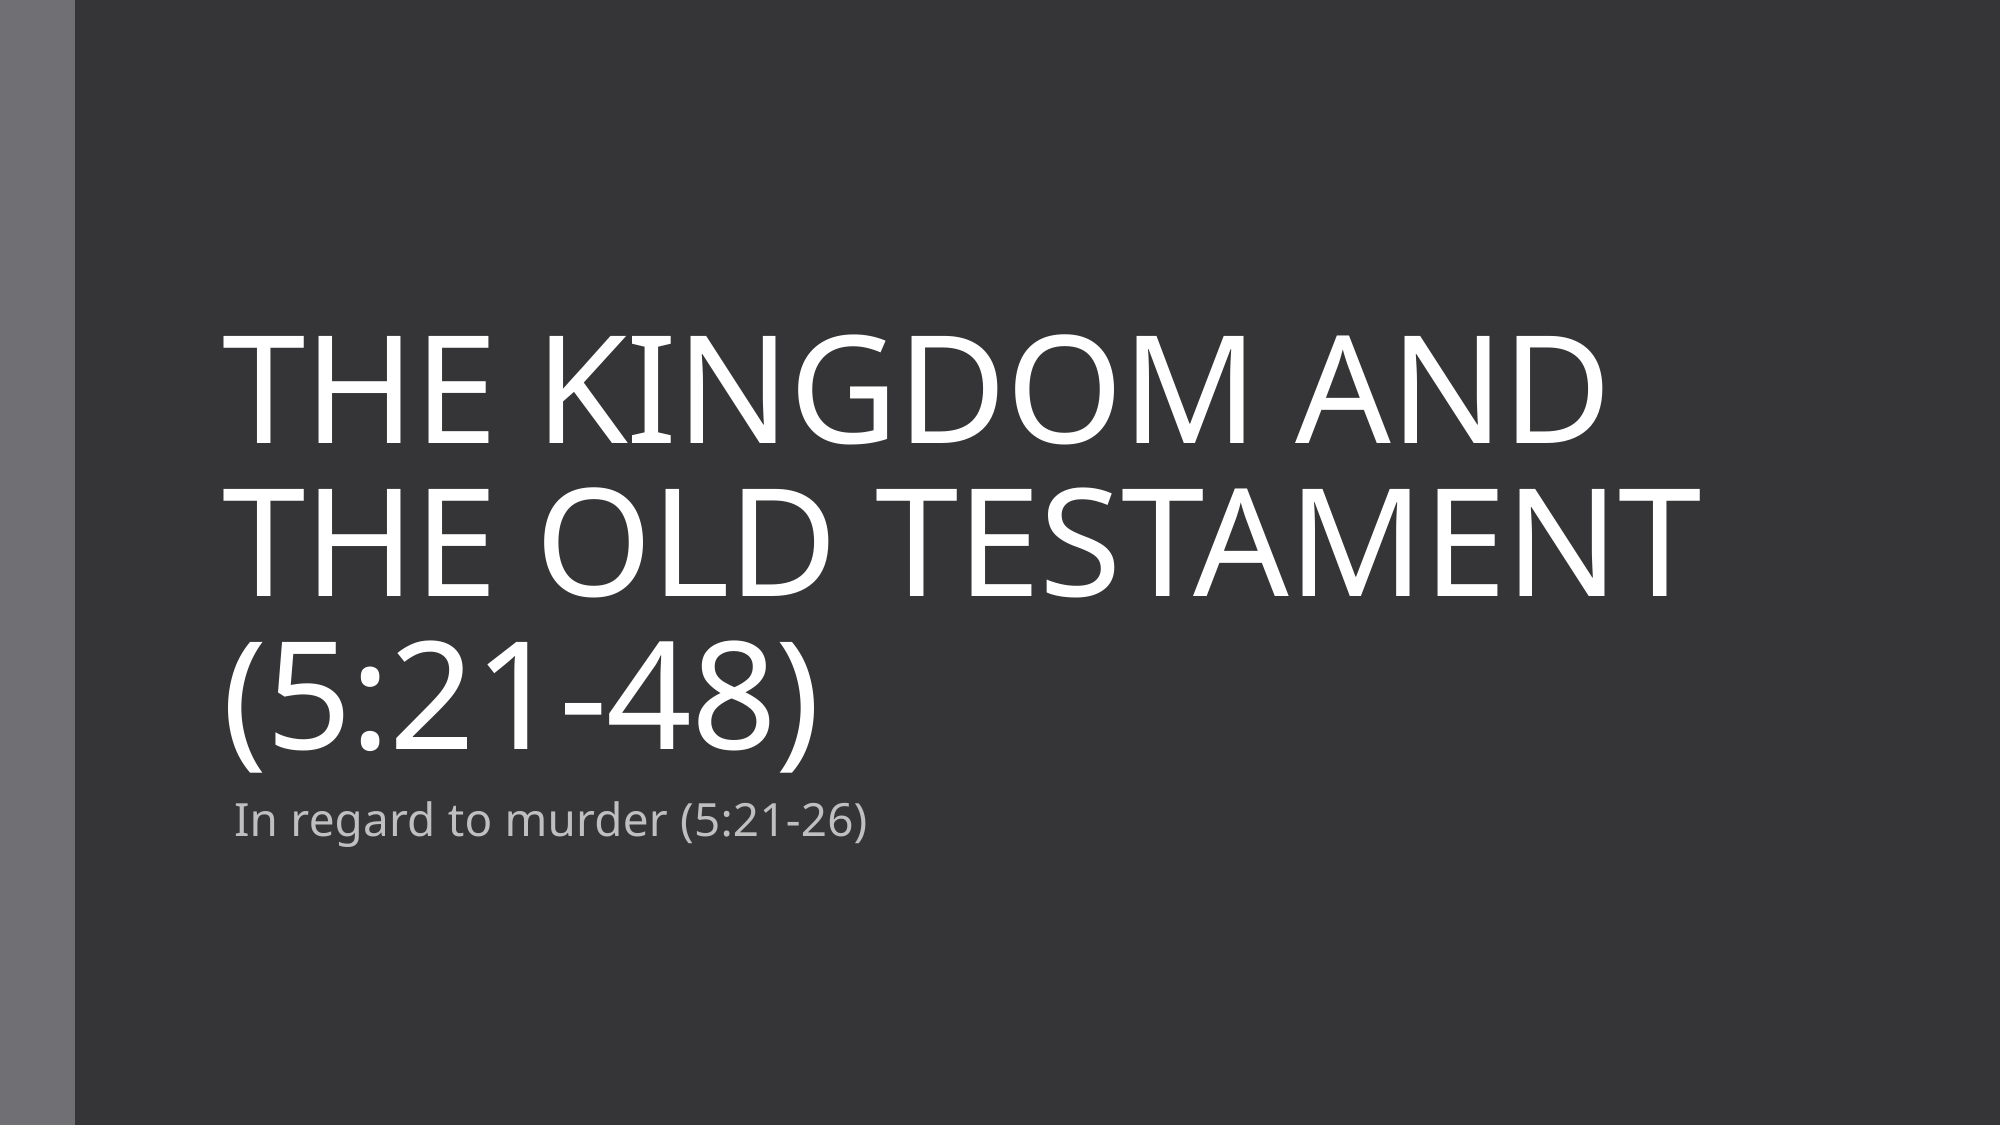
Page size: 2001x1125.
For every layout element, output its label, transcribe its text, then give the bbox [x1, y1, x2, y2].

title THE KINGDOM AND THE OLD TESTAMENT (5:21-48) [206, 124, 1752, 787]
subtitle In regard to murder (5:21-26) [206, 787, 1752, 1066]
